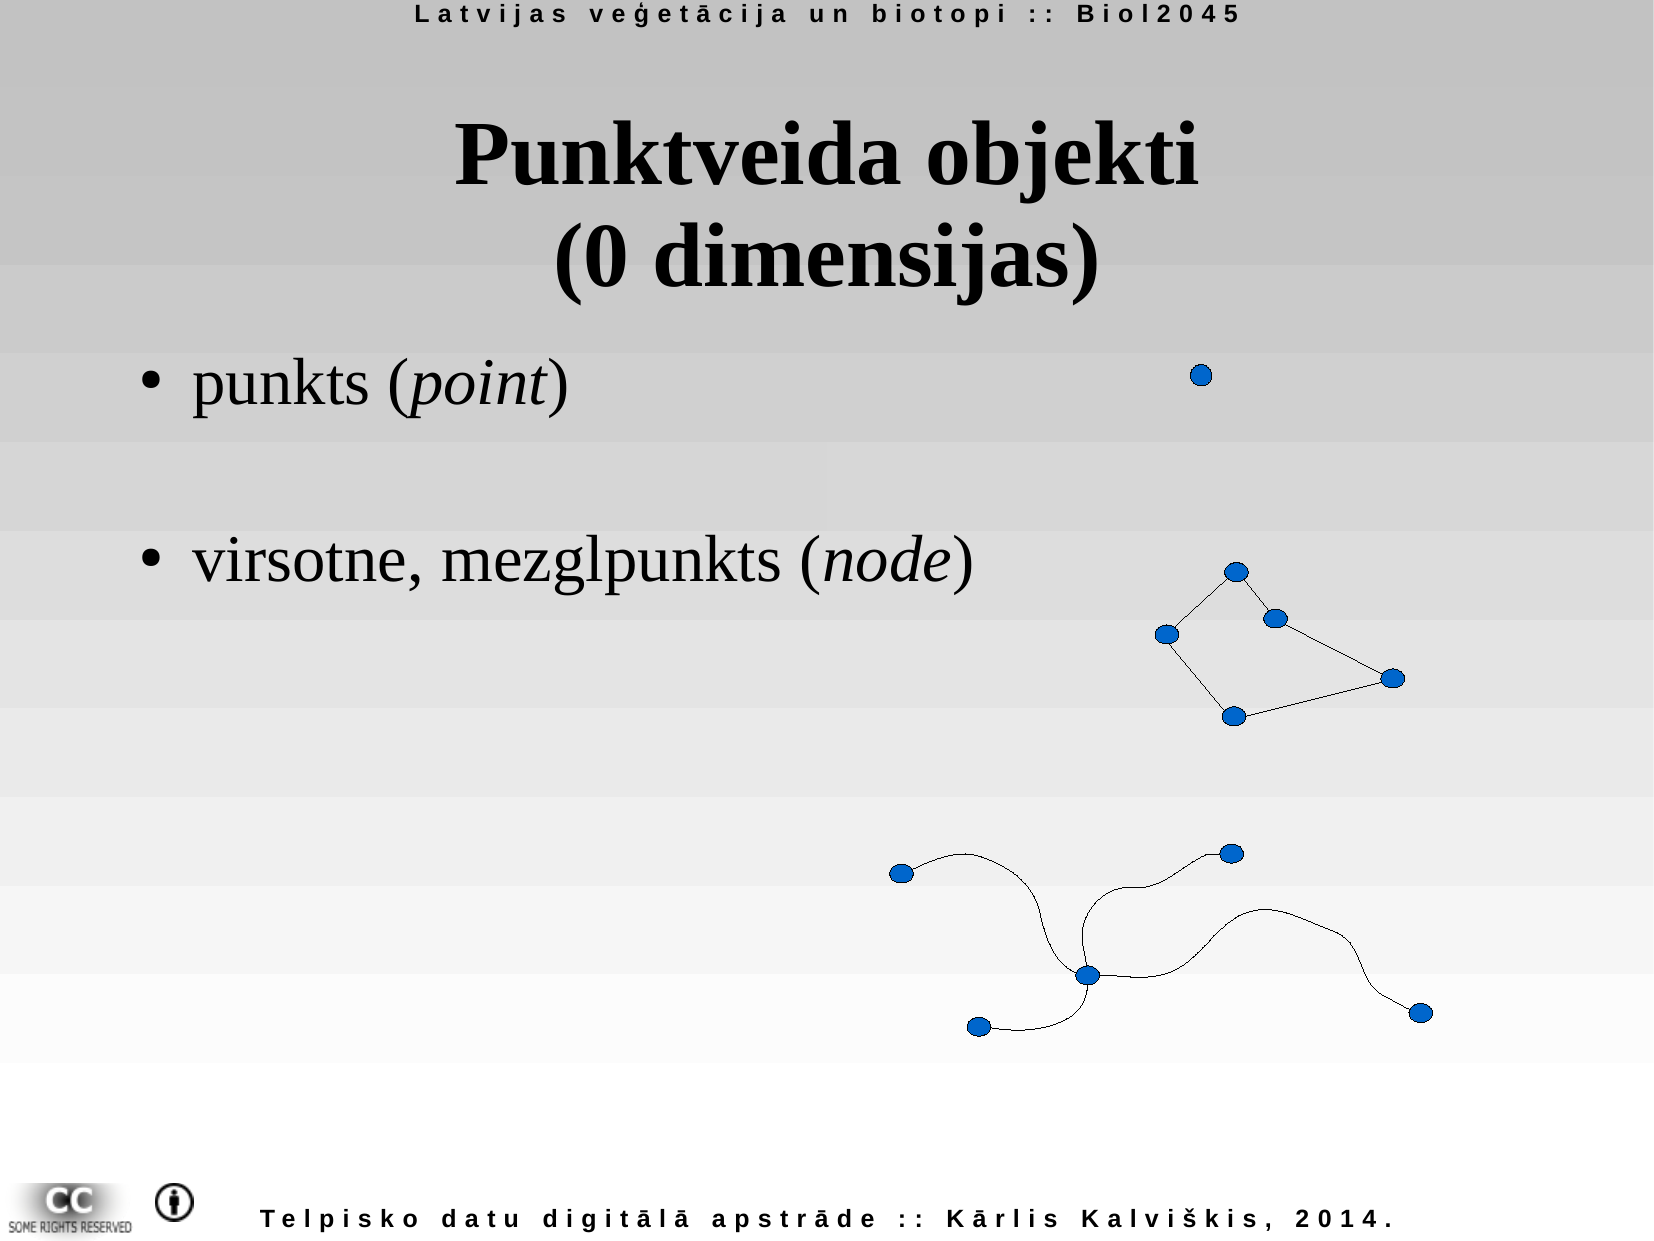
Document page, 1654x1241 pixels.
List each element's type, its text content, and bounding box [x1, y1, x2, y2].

text_box [889, 864, 914, 883]
picture [0, 0, 1654, 1241]
text_box [1408, 1003, 1433, 1023]
list punkts (point) virsotne, mezglpunkts (node) [121, 344, 1534, 1127]
title Punktveida objekti (0 dimensijas) [121, 102, 1534, 311]
text_box [1190, 364, 1212, 386]
text_box [1263, 609, 1288, 628]
text_box [1380, 668, 1405, 688]
text_box [1219, 844, 1244, 864]
text_box [1075, 965, 1100, 985]
text_box [1224, 562, 1249, 582]
text_box [967, 1017, 991, 1037]
text_box [1222, 706, 1246, 726]
text_box [1155, 624, 1179, 644]
